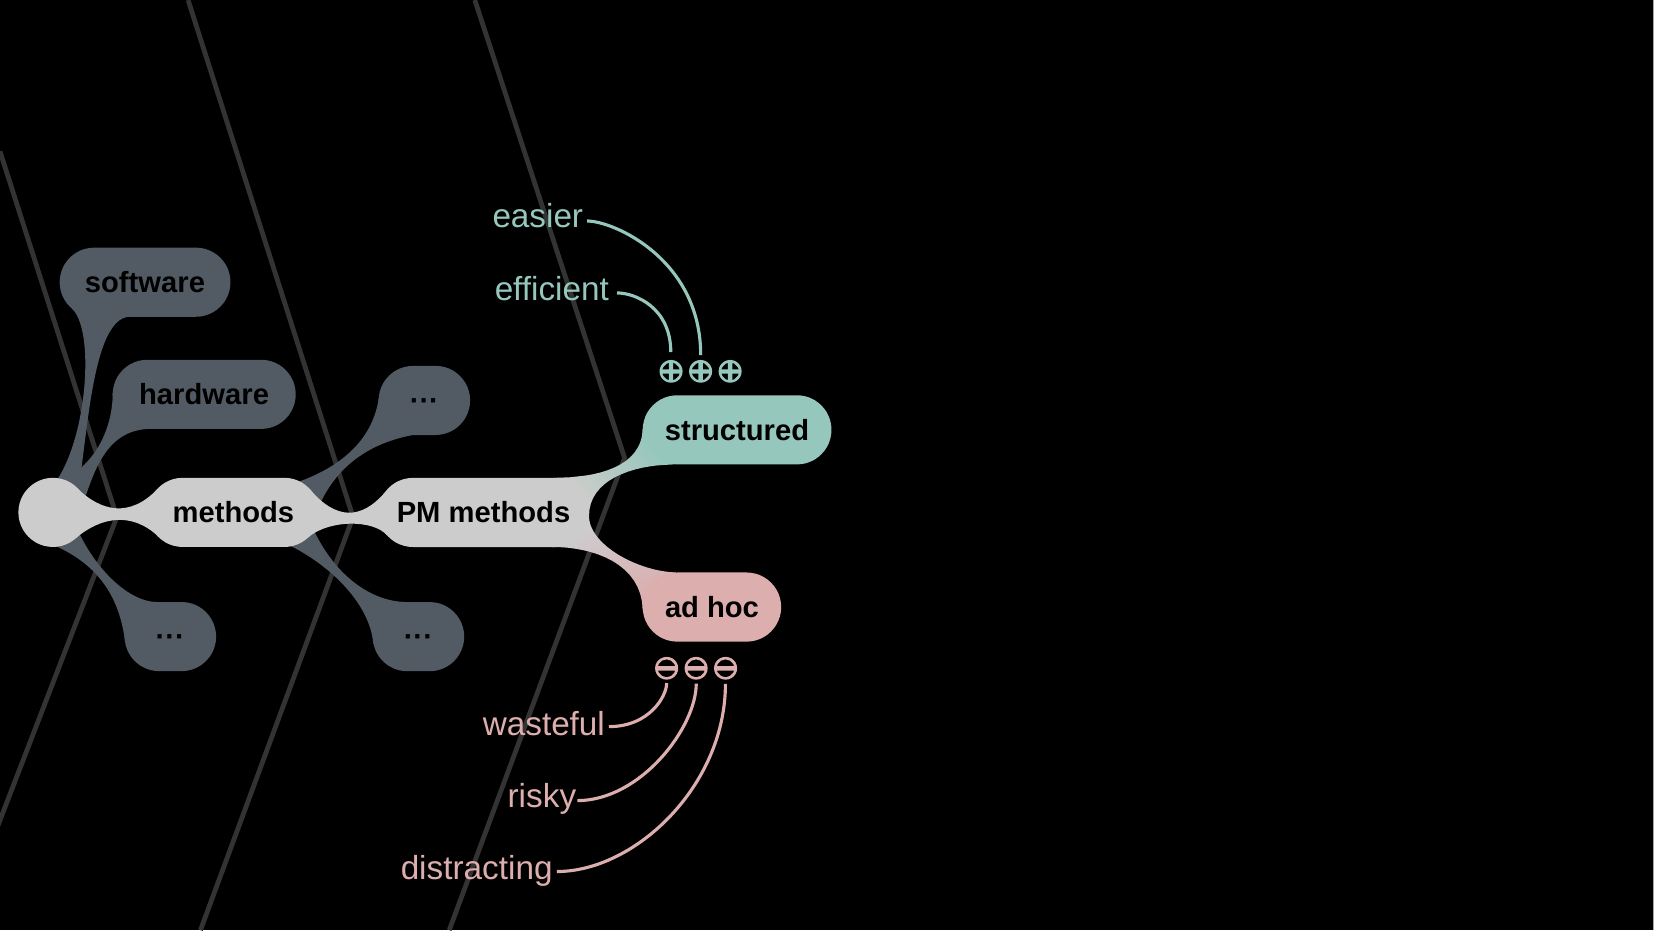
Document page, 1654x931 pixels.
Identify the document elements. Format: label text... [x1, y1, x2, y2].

text_box [555, 513, 671, 602]
text_box [684, 656, 708, 680]
text_box ad hoc [642, 572, 782, 642]
text_box PM methods [385, 477, 590, 548]
text_box [659, 359, 683, 383]
text_box software [59, 247, 231, 317]
text_box ··· [124, 602, 217, 672]
text_box distracting [386, 842, 568, 895]
text_box [557, 435, 672, 512]
text_box easier [477, 190, 598, 243]
text_box risky [492, 770, 591, 822]
text_box [18, 311, 158, 635]
text_box structured [642, 395, 832, 465]
text_box efficient [480, 263, 624, 316]
text_box ··· [372, 602, 465, 672]
text_box wasteful [468, 697, 620, 750]
text_box [689, 359, 713, 383]
text_box methods [148, 477, 309, 547]
text_box hardware [112, 359, 296, 429]
text_box [718, 359, 742, 383]
text_box [292, 402, 413, 635]
text_box [655, 656, 679, 680]
text_box [714, 656, 738, 680]
text_box ··· [378, 365, 471, 436]
